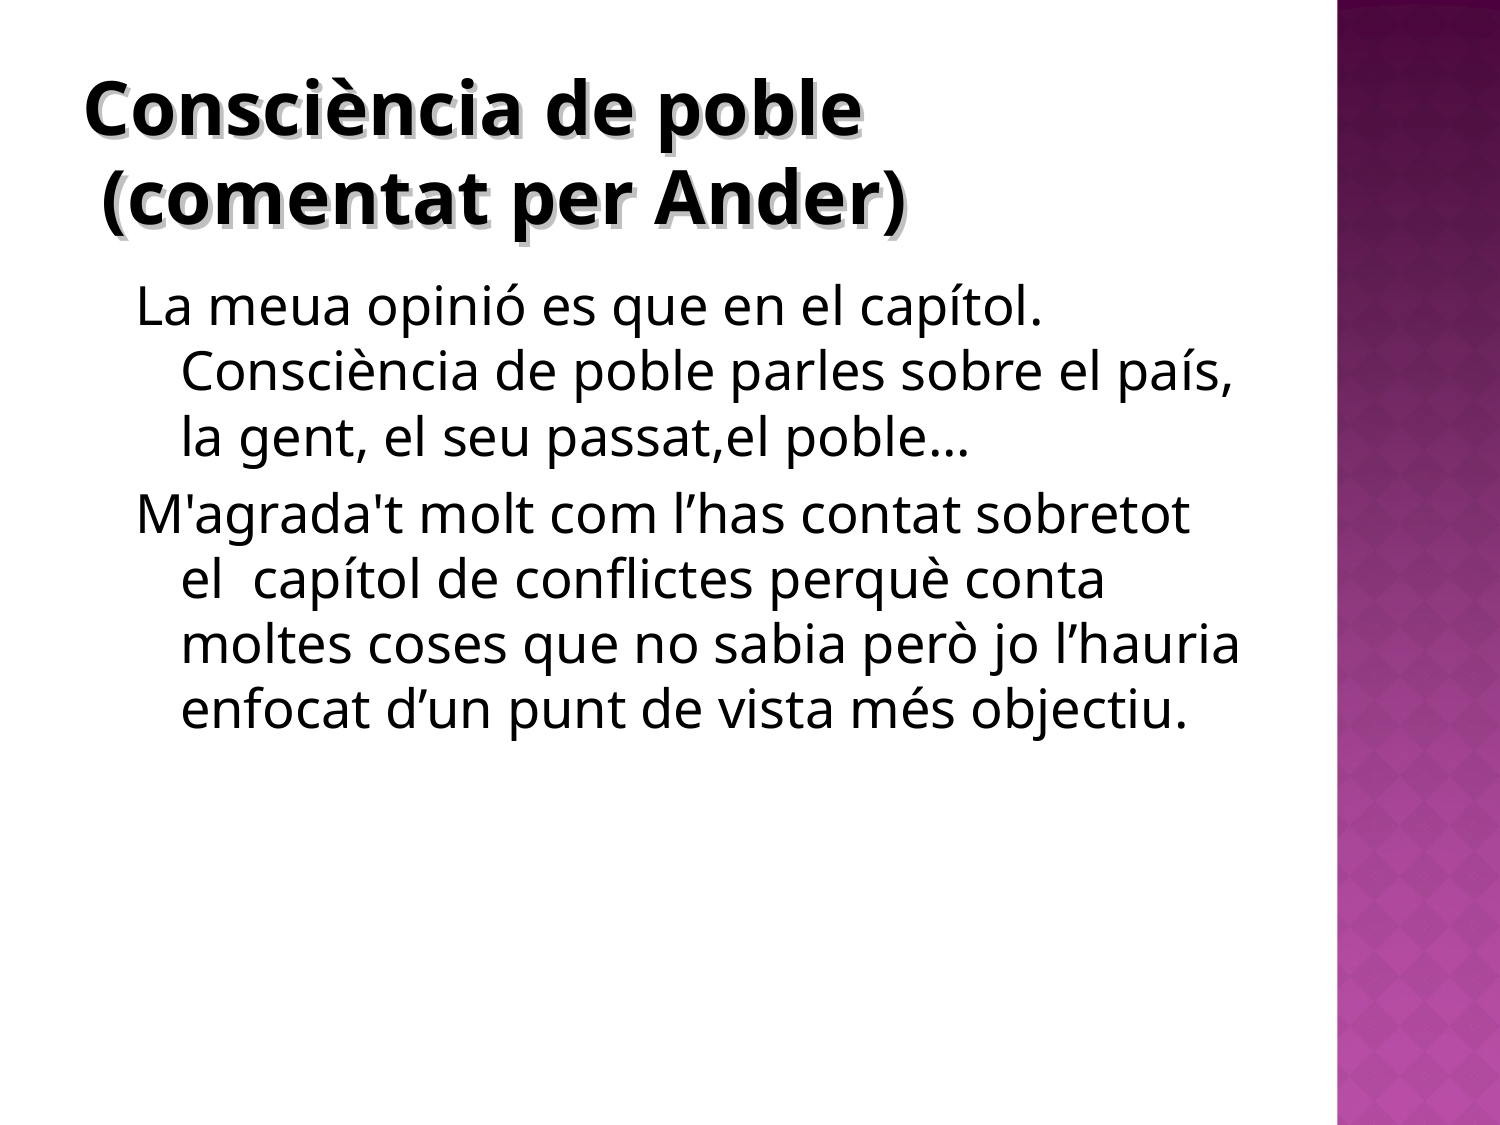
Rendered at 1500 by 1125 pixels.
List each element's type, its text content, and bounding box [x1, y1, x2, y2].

list La meua opinió es que en el capítol. Consciència de poble parles sobre el país, la gent, el seu passat,el poble... M'agrada't molt com l’has contat sobretot el capítol de conflictes perquè conta moltes coses que no sabia però jo l’hauria enfocat d’un punt de vista més objectiu. [75, 264, 1263, 1060]
title Consciència de poble (comentat per Ander) [75, 52, 1263, 240]
